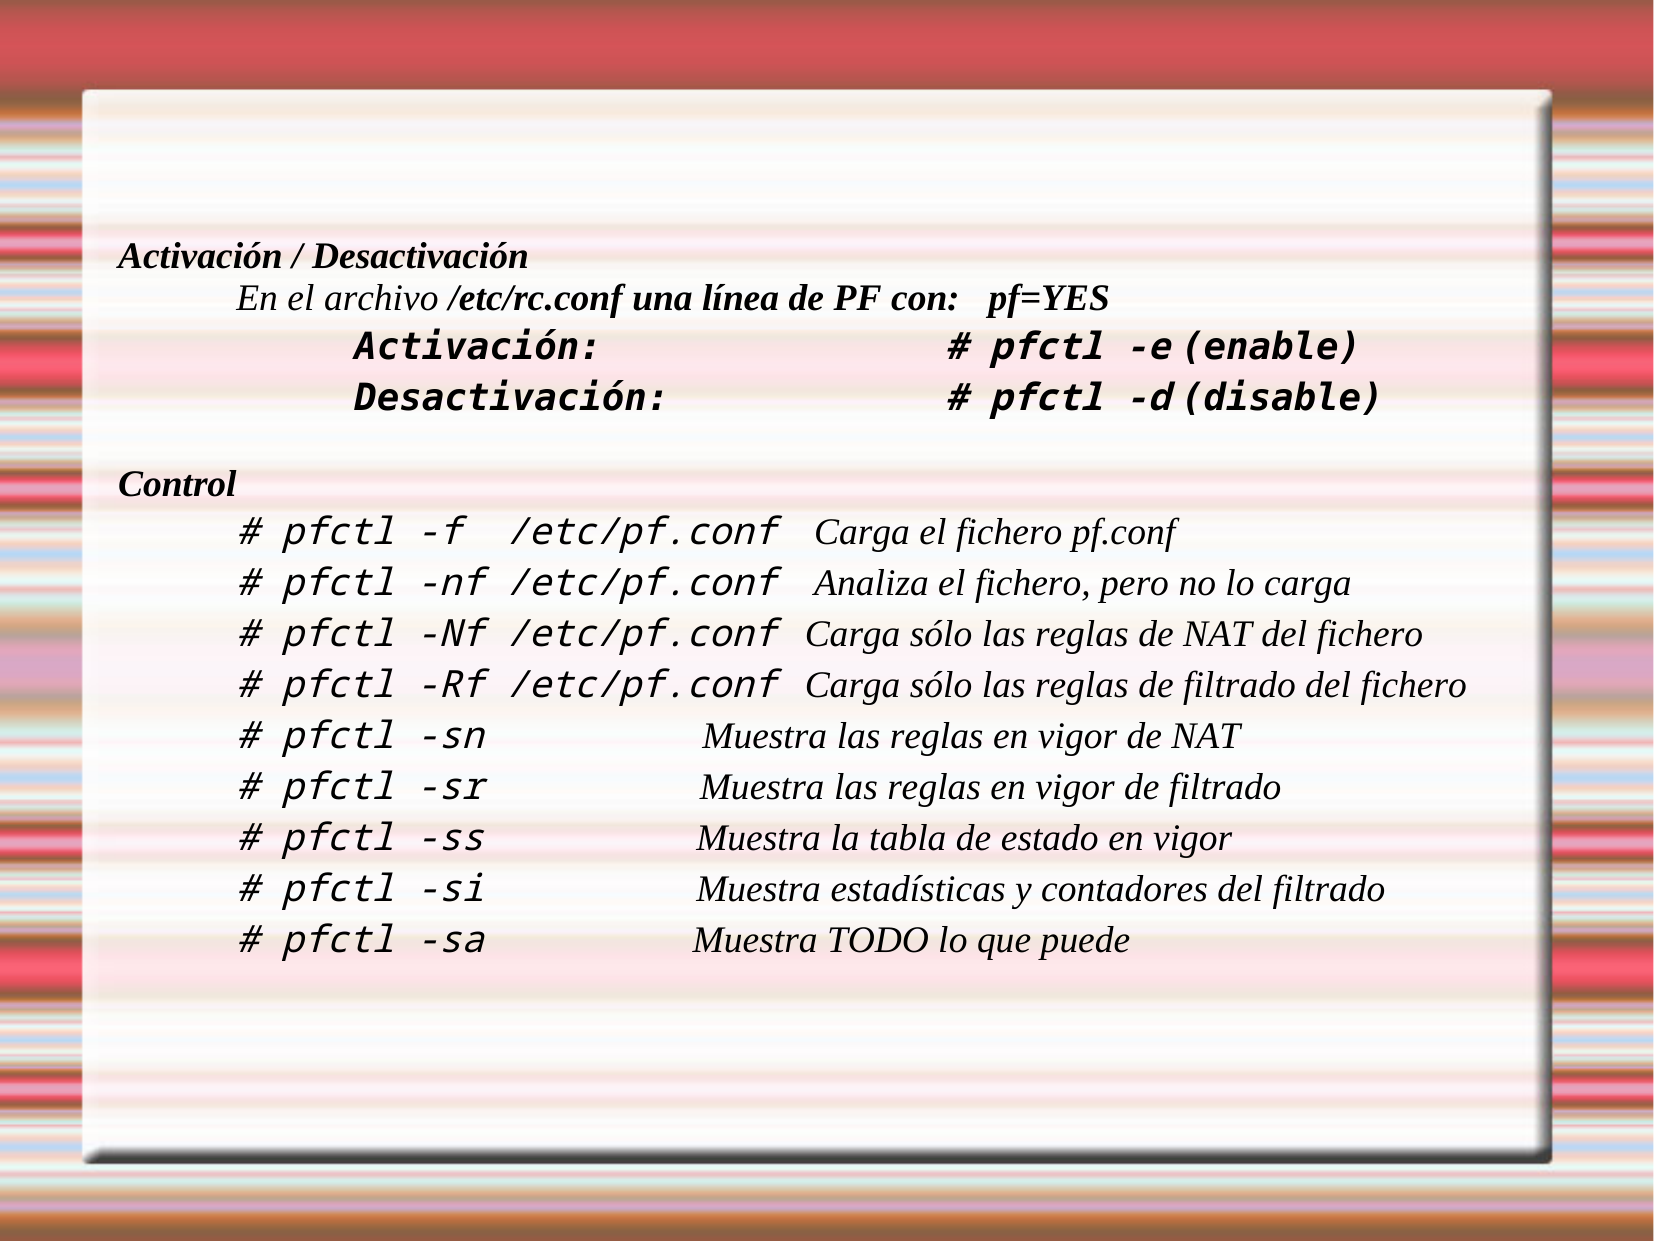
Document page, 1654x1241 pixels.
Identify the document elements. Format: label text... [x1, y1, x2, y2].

picture [0, 0, 1654, 1241]
title Activación / Desactivación En el archivo /etc/rc.conf una línea de PF con: pf=YES Activación: # pfctl -e (enable) Desactivación: # pfctl -d (disable) Control # pfctl -f /etc/pf.conf Carga el fichero pf.conf # pfctl -nf /etc/pf.conf Analiza el fichero, pero no lo carga # pfctl -Nf /etc/pf.conf Carga sólo las reglas de NAT del fichero # pfctl -Rf /etc/pf.conf Carga sólo las reglas de filtrado del fichero # pfctl -sn Muestra las reglas en vigor de NAT # pfctl -sr Muestra las reglas en vigor de filtrado # pfctl -ss Muestra la tabla de estado en vigor # pfctl -si Muestra estadísticas y contadores del filtrado # pfctl -sa Muestra TODO lo que puede [118, 118, 1503, 1123]
